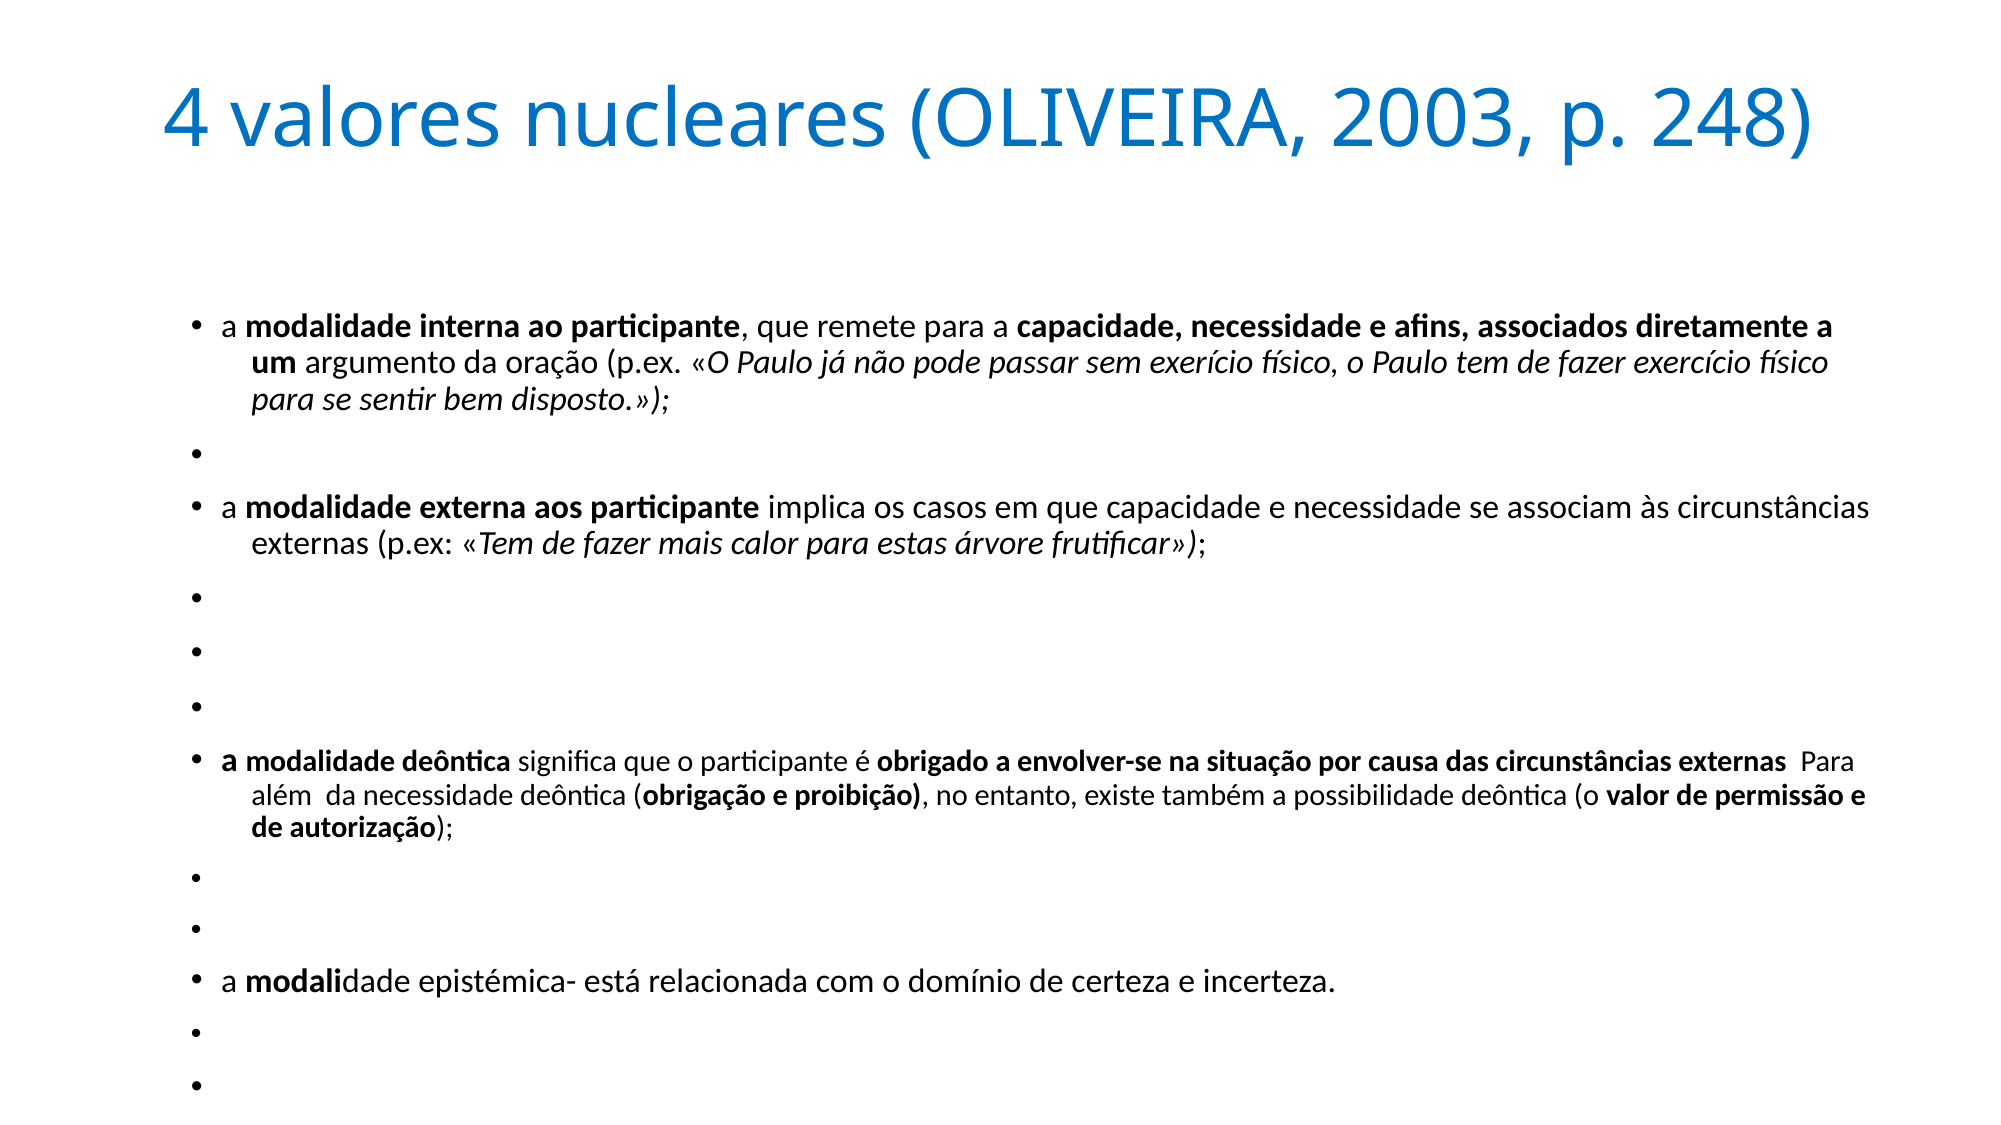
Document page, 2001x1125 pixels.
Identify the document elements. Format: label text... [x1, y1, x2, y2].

list a modalidade interna ao participante, que remete para a capacidade, necessidade e afins, associados diretamente a um argumento da oração (p.ex. «O Paulo já não pode passar sem exerício físico, o Paulo tem de fazer exercício físico para se sentir bem disposto.»); a modalidade externa aos participante implica os casos em que capacidade e necessidade se associam às circunstâncias externas (p.ex: «Tem de fazer mais calor para estas árvore frutificar»); a modalidade deôntica significa que o participante é obrigado a envolver-se na situação por causa das circunstâncias externas Para além da necessidade deôntica (obrigação e proibição), no entanto, existe também a possibilidade deôntica (o valor de permissão e de autorização); a modalidade epistémica- está relacionada com o domínio de certeza e incerteza. [175, 300, 1901, 1015]
title 4 valores nucleares (OLIVEIRA, 2003, p. 248) [137, 59, 1863, 278]
